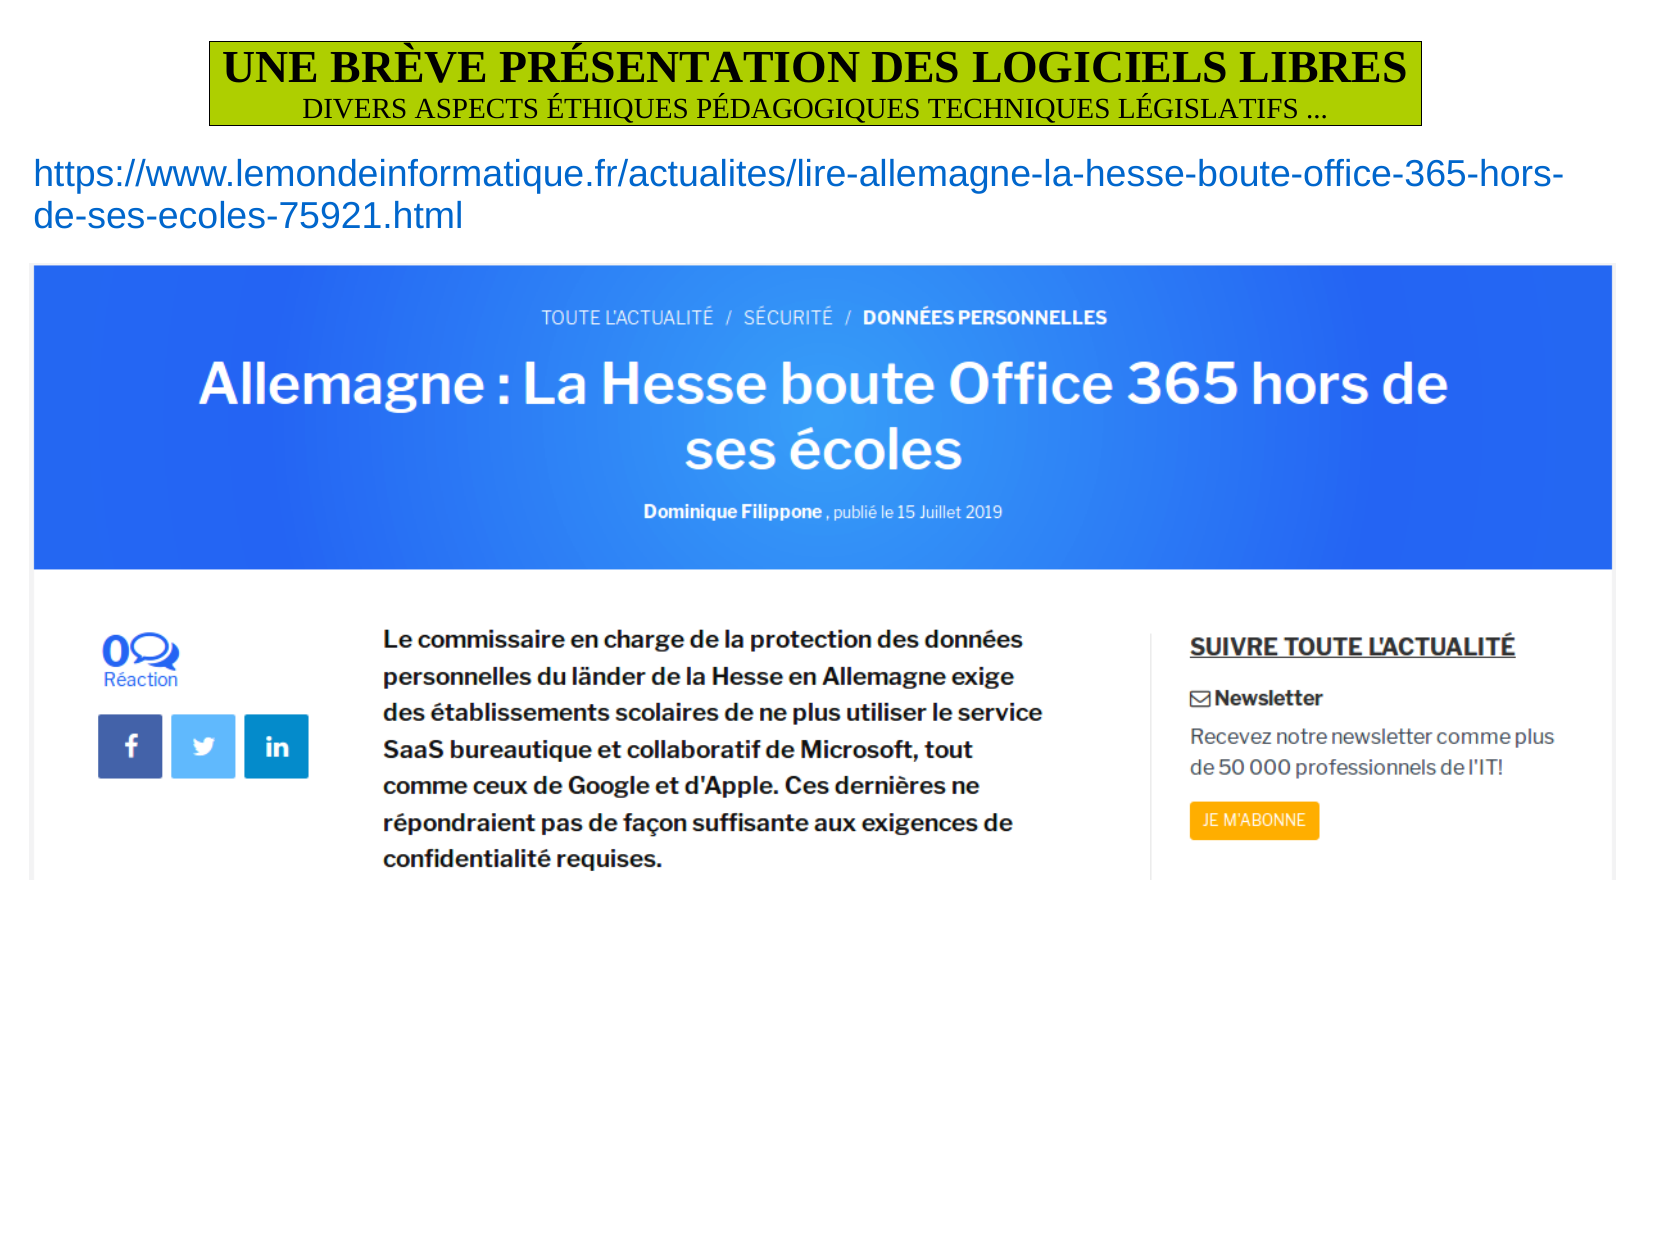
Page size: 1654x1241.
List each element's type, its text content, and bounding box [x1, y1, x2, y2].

picture [29, 263, 1616, 880]
text_box UNE BRÈVE PRÉSENTATION DES LOGICIELS LIBRES DIVERS ASPECTS ÉTHIQUES PÉDAGOGIQUES TECHNIQUES LÉGISLATIFS ... [209, 41, 1422, 126]
text_box https://www.lemondeinformatique.fr/actualites/lire-allemagne-la-hesse-boute-office-365-hors-de-ses-ecoles-75921.html [18, 145, 1634, 245]
